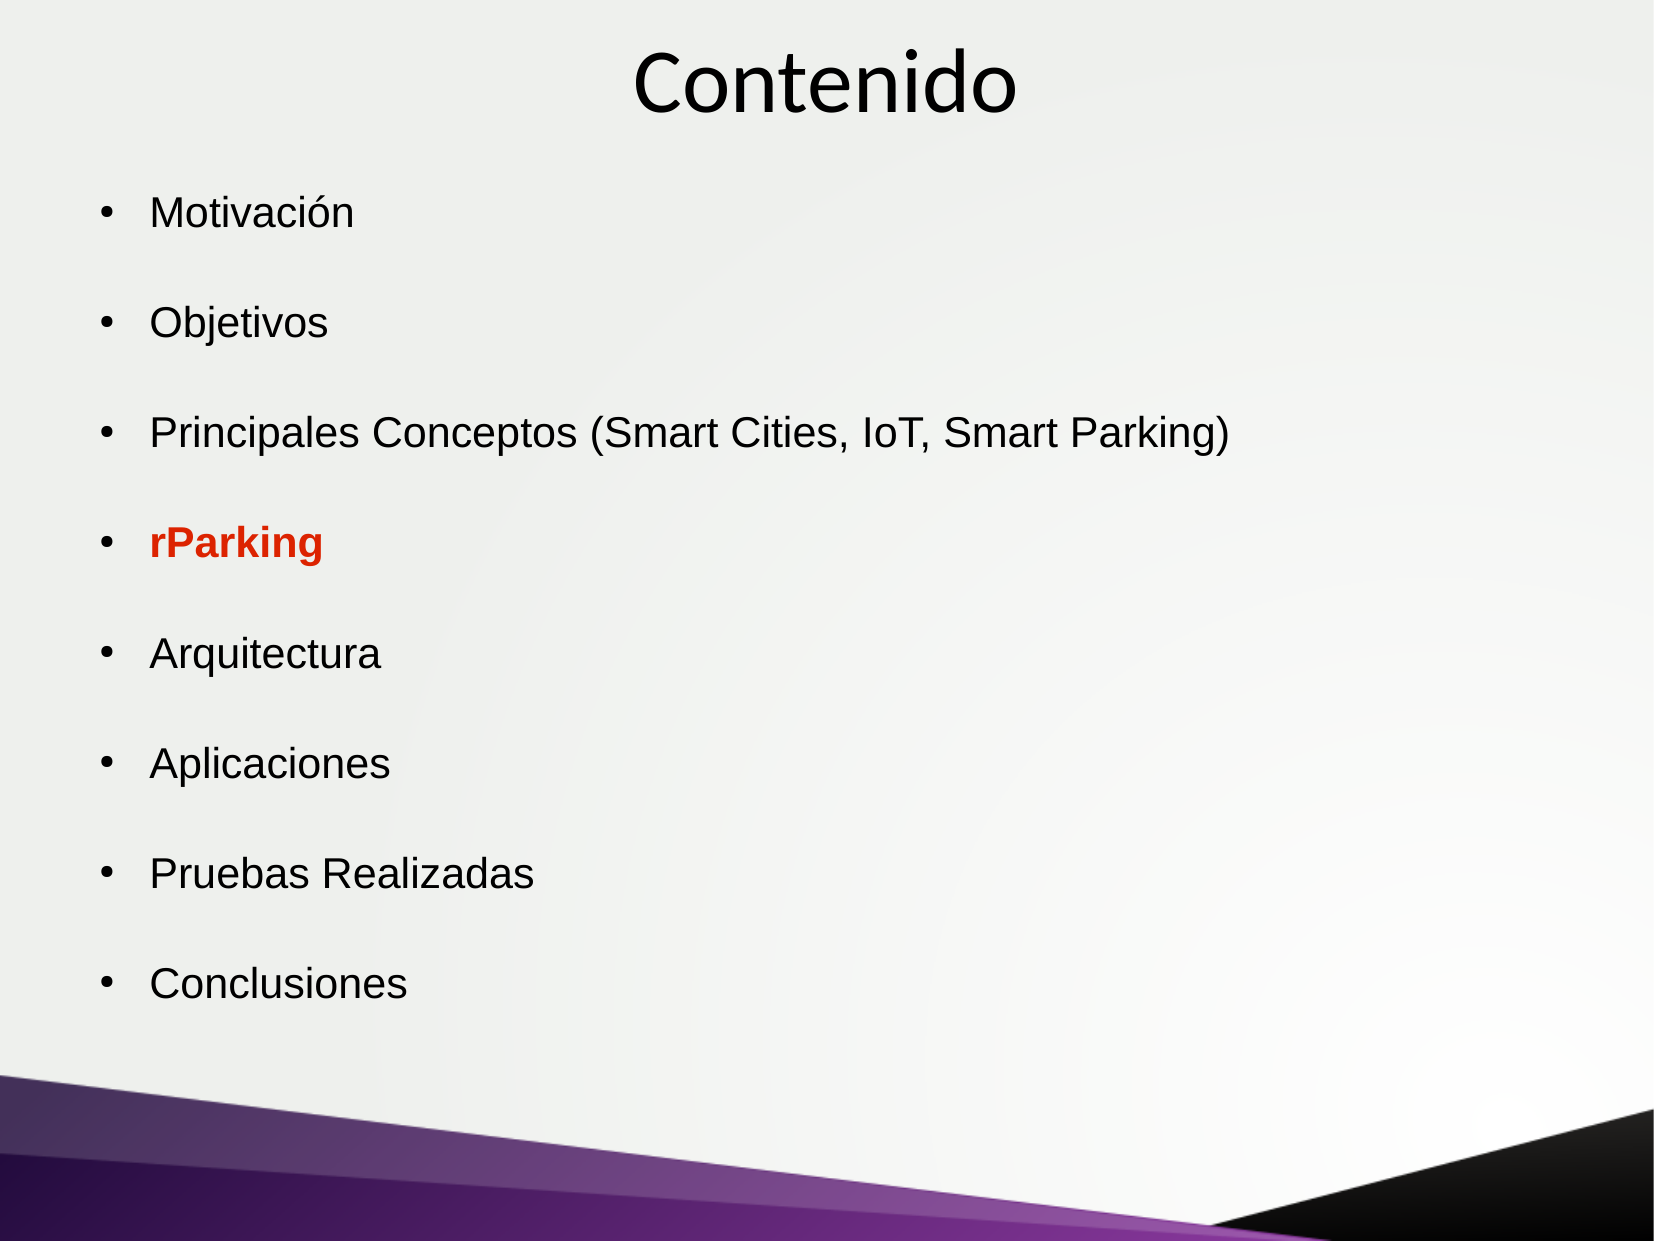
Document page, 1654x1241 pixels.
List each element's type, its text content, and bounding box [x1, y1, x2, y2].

title Contenido [82, 33, 1571, 146]
list Motivación Objetivos Principales Conceptos (Smart Cities, IoT, Smart Parking) rParking Arquitectura Aplicaciones Pruebas Realizadas Conclusiones [82, 188, 1571, 1010]
picture [0, 0, 1654, 1241]
